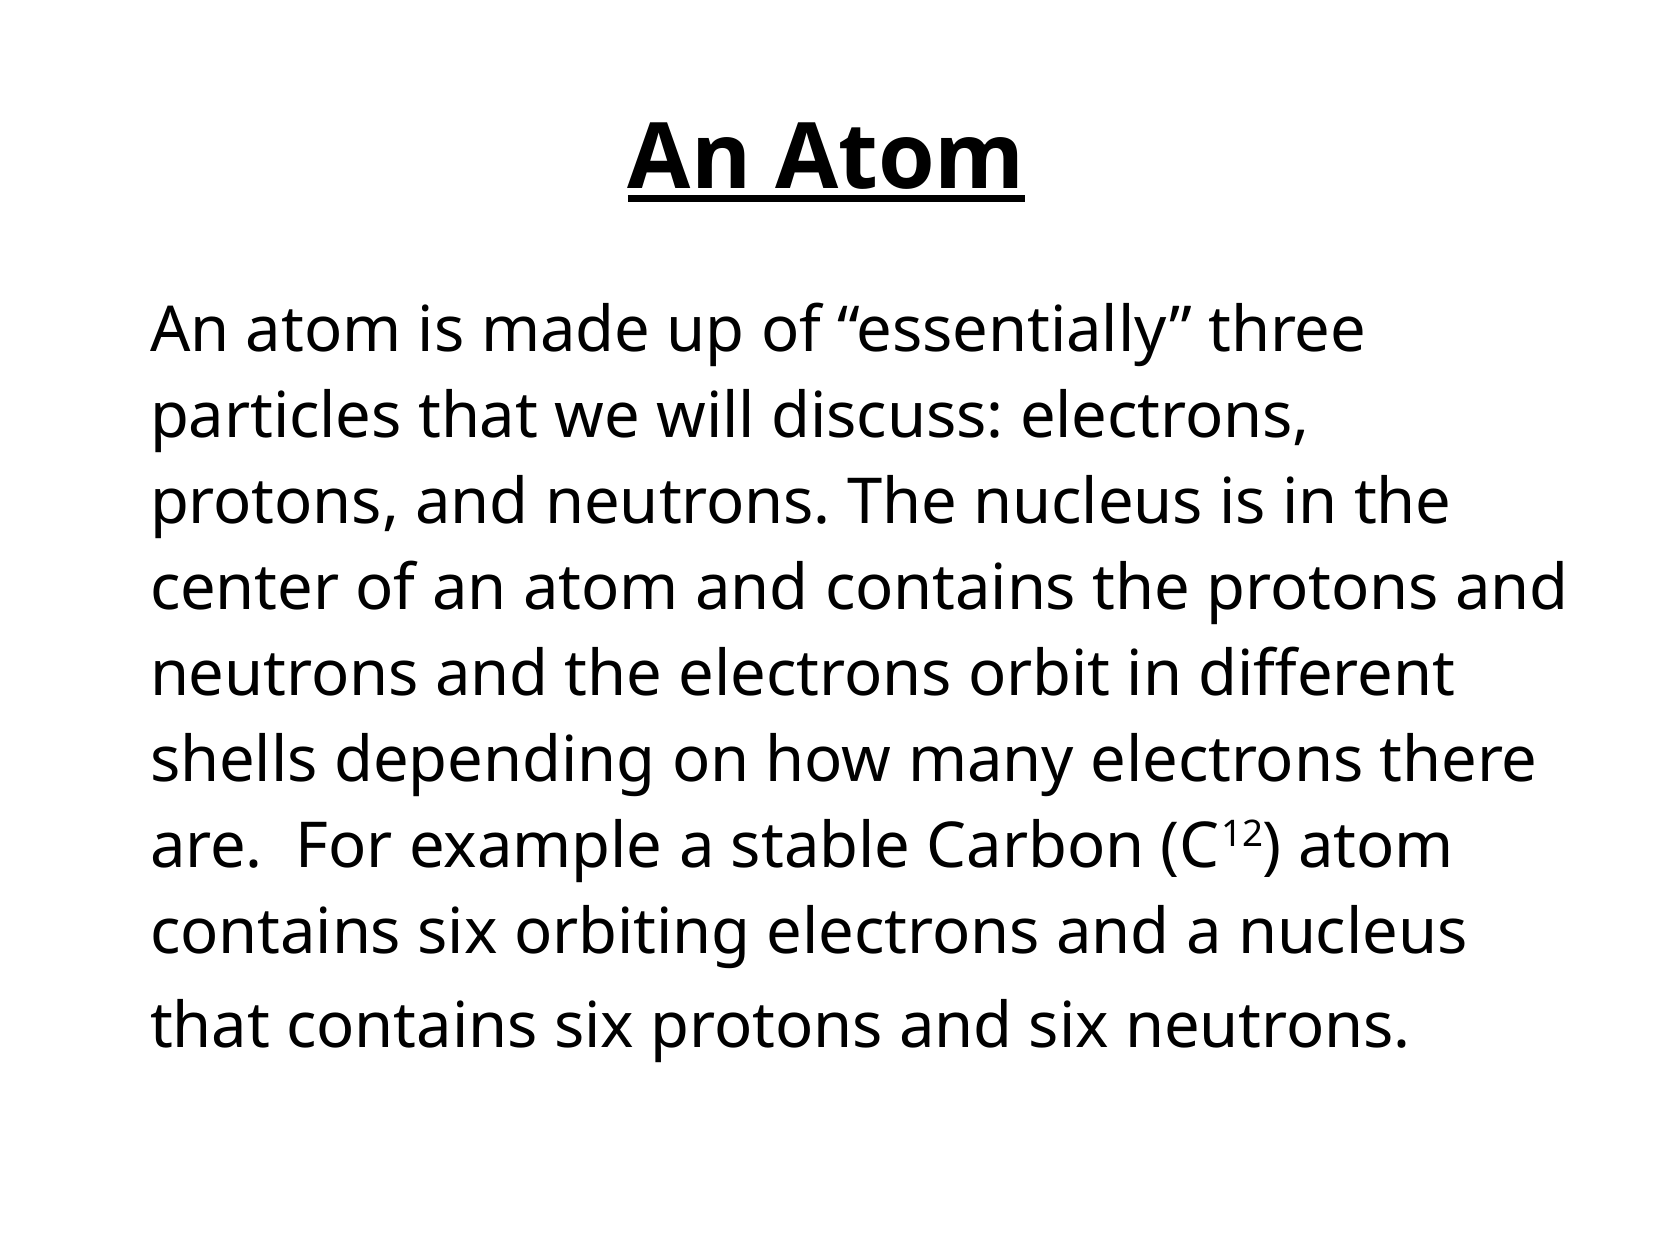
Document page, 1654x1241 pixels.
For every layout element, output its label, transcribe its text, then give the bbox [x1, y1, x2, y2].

title An Atom [82, 49, 1571, 257]
list An atom is made up of “essentially” three particles that we will discuss: electrons, protons, and neutrons. The nucleus is in the center of an atom and contains the protons and neutrons and the electrons orbit in different shells depending on how many electrons there are. For example a stable Carbon (C12) atom contains six orbiting electrons and a nucleus that contains six protons and six neutrons. [82, 283, 1571, 1156]
